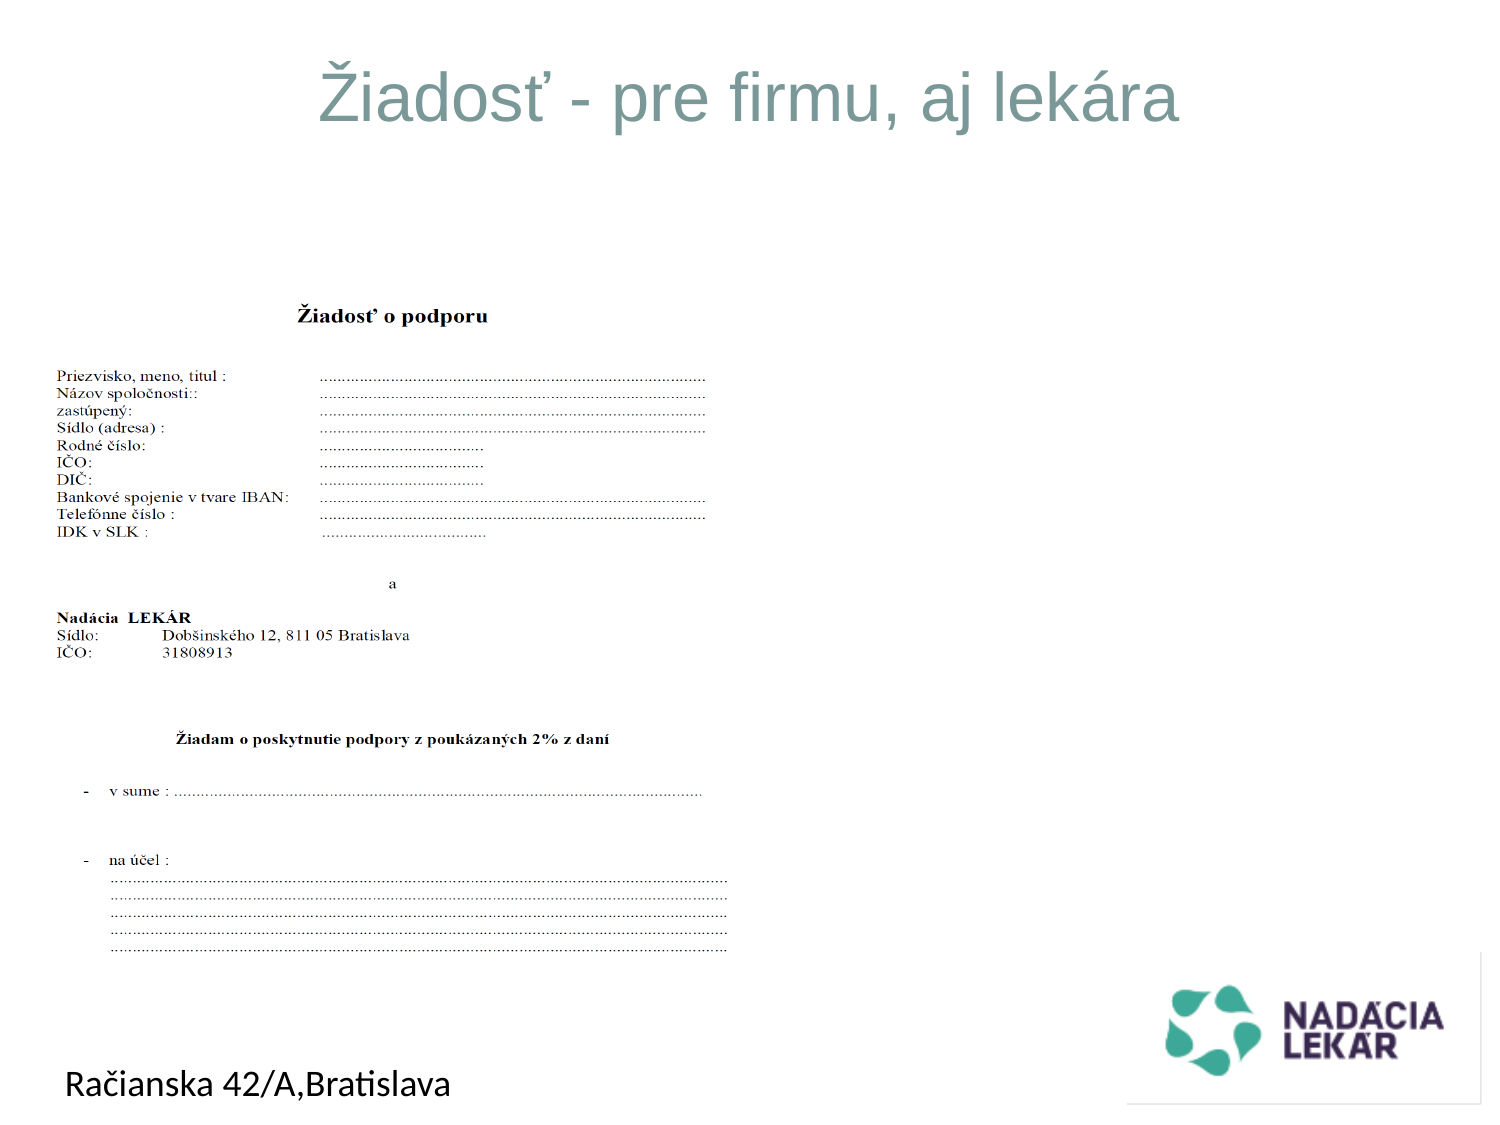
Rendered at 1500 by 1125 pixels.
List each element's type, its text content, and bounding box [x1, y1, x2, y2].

title Žiadosť - pre firmu, aj lekára [49, 37, 1450, 162]
text_box Račianska 42/A,Bratislava [50, 1051, 638, 1112]
picture [49, 259, 744, 1040]
picture [1127, 952, 1483, 1106]
